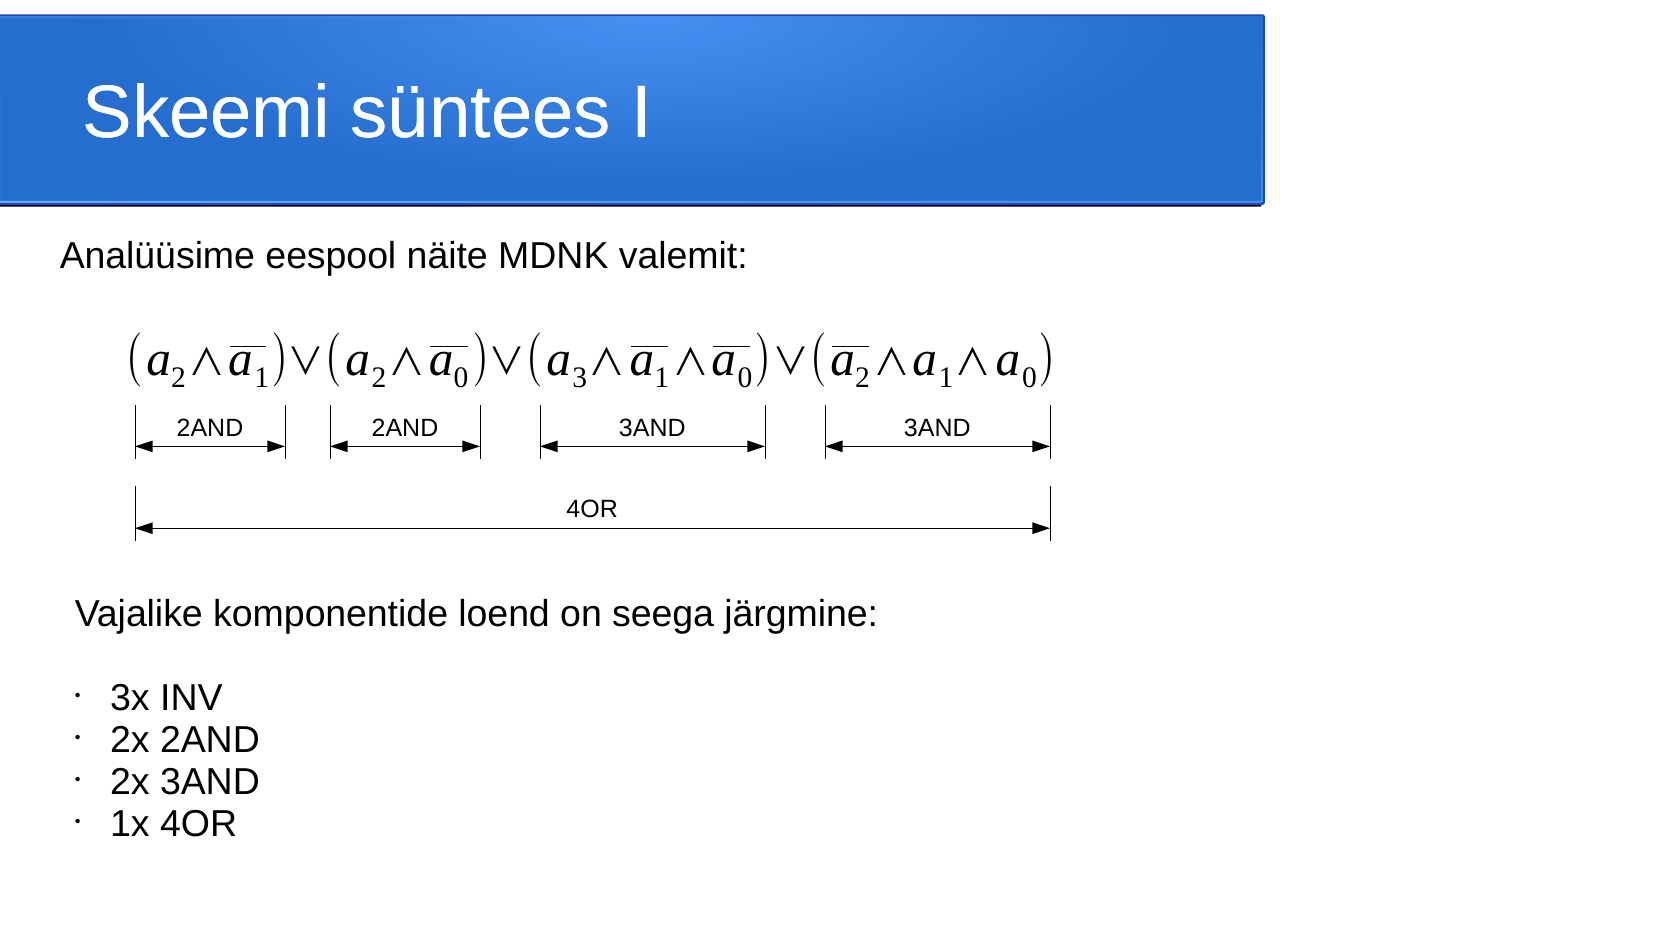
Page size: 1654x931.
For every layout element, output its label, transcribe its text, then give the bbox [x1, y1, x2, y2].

chart [120, 330, 1062, 394]
title Skeemi süntees I [82, 35, 1235, 189]
text_box Analüüsime eespool näite MDNK valemit: [45, 226, 1366, 368]
text_box Vajalike komponentide loend on seega järgmine: 3x INV 2x 2AND 2x 3AND 1x 4OR [60, 585, 1591, 852]
